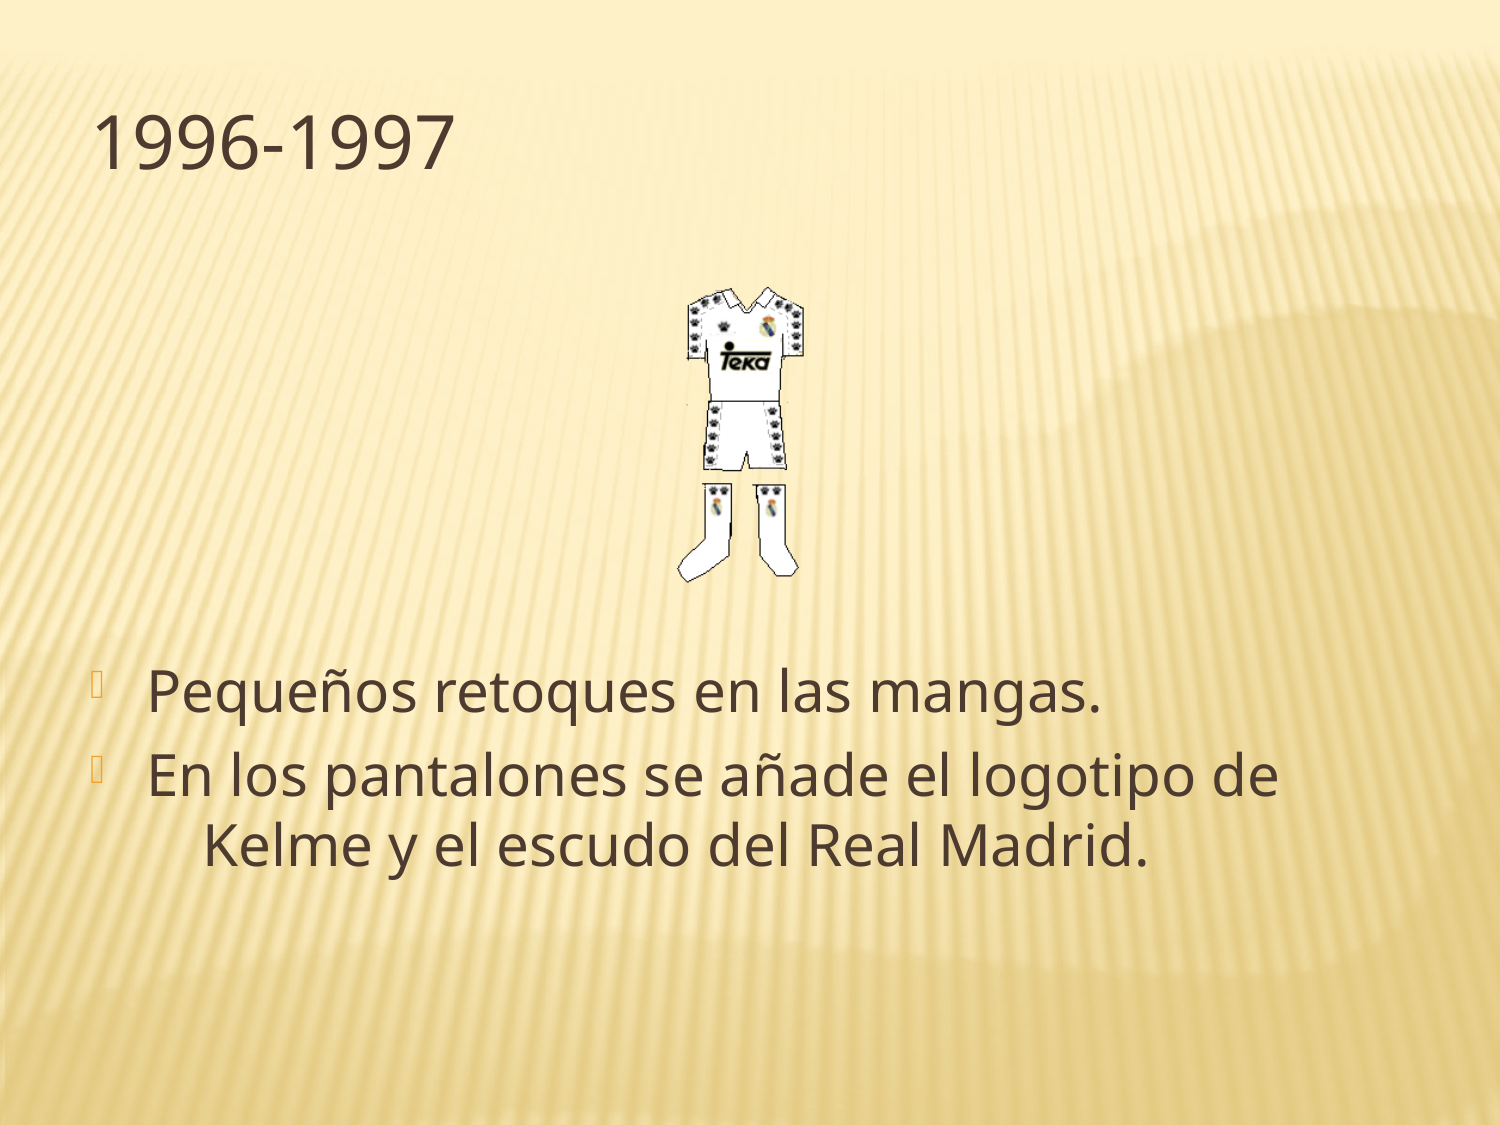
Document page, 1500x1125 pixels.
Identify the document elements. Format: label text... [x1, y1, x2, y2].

picture [652, 262, 848, 622]
title 1996-1997 [75, 45, 1426, 234]
list Pequeños retoques en las mangas. En los pantalones se añade el logotipo de Kelme y el escudo del Real Madrid. [75, 646, 1426, 1006]
